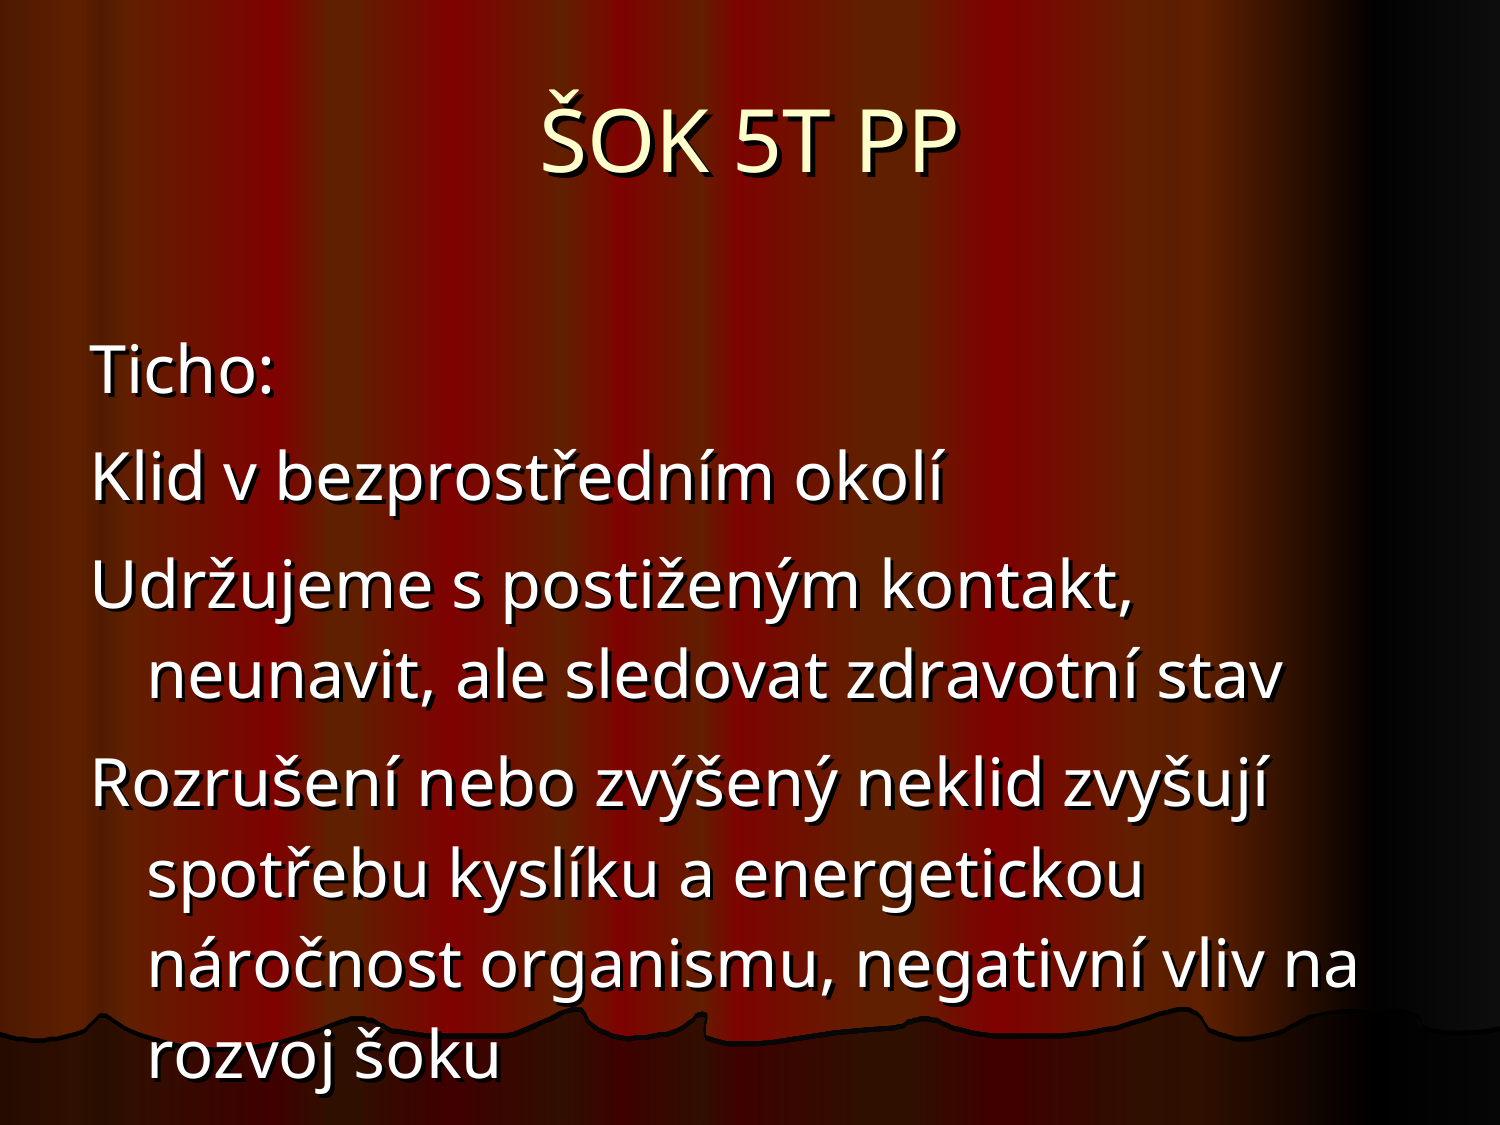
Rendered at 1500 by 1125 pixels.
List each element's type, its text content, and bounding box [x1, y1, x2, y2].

title ŠOK 5T PP [75, 45, 1426, 233]
list Ticho: Klid v bezprostředním okolí Udržujeme s postiženým kontakt, neunavit, ale sledovat zdravotní stav Rozrušení nebo zvýšený neklid zvyšují spotřebu kyslíku a energetickou náročnost organismu, negativní vliv na rozvoj šoku [75, 314, 1426, 1037]
